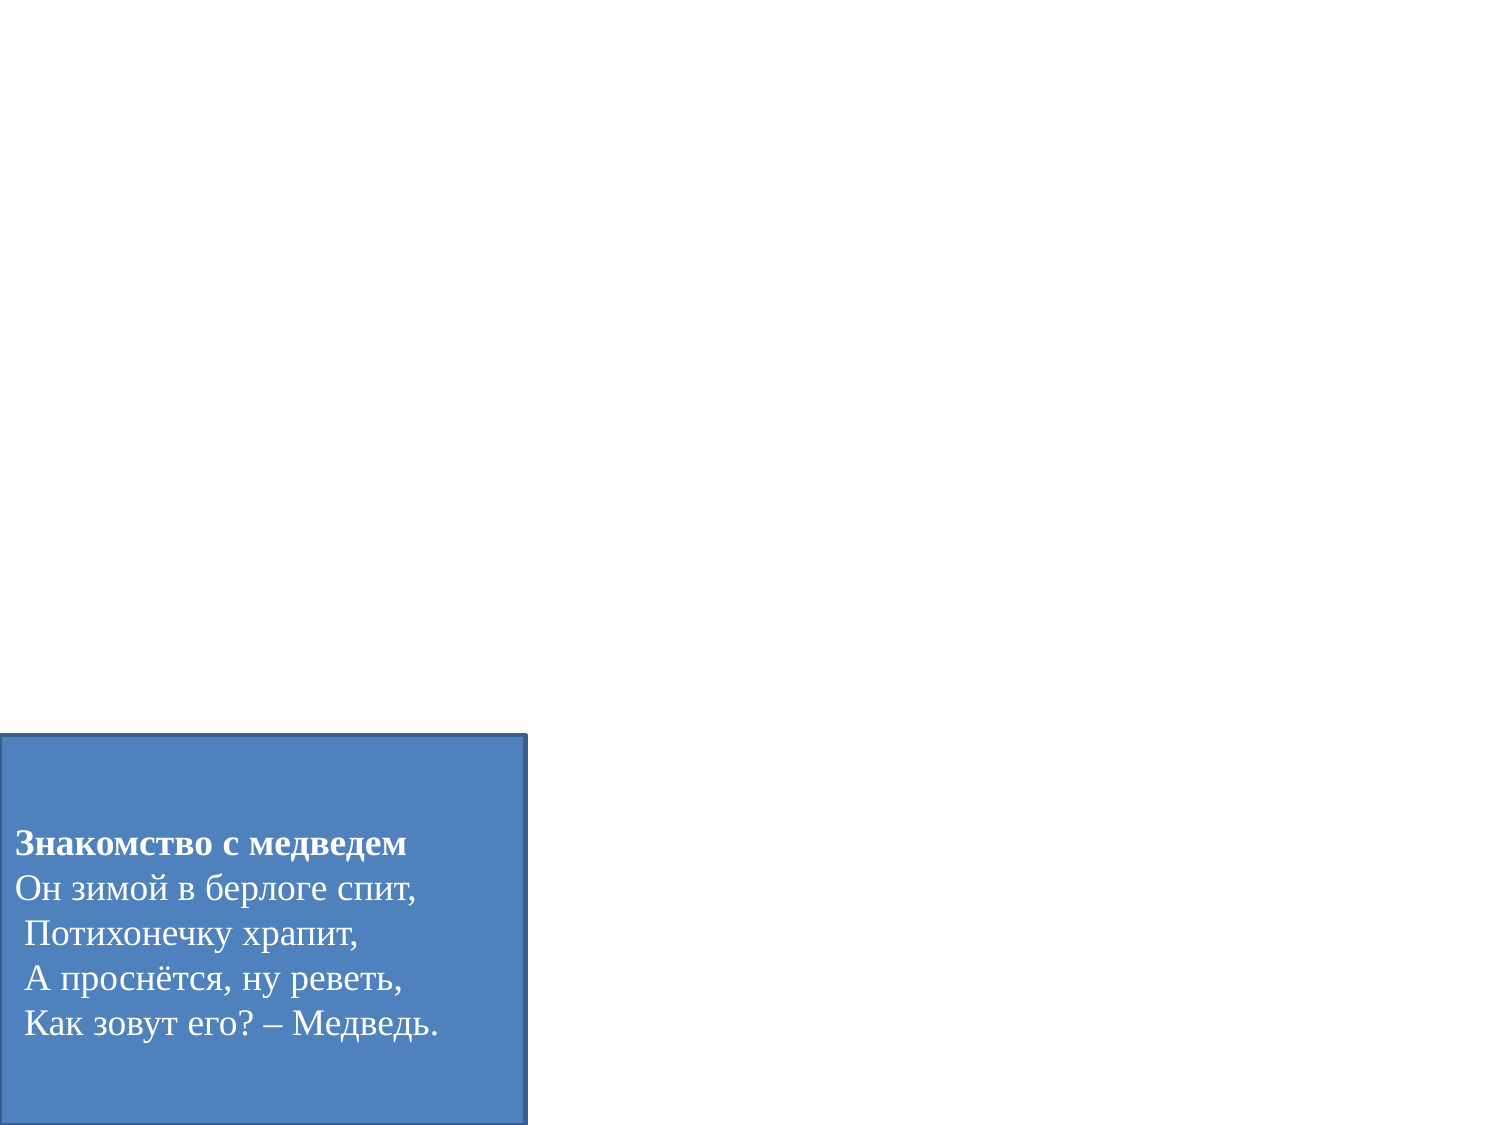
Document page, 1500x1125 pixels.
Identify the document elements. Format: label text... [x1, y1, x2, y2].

text_box Знакомство с медведем Он зимой в берлоге спит, Потихонечку храпит, А проснётся, ну реветь, Как зовут его? – Медведь. [0, 735, 526, 1125]
